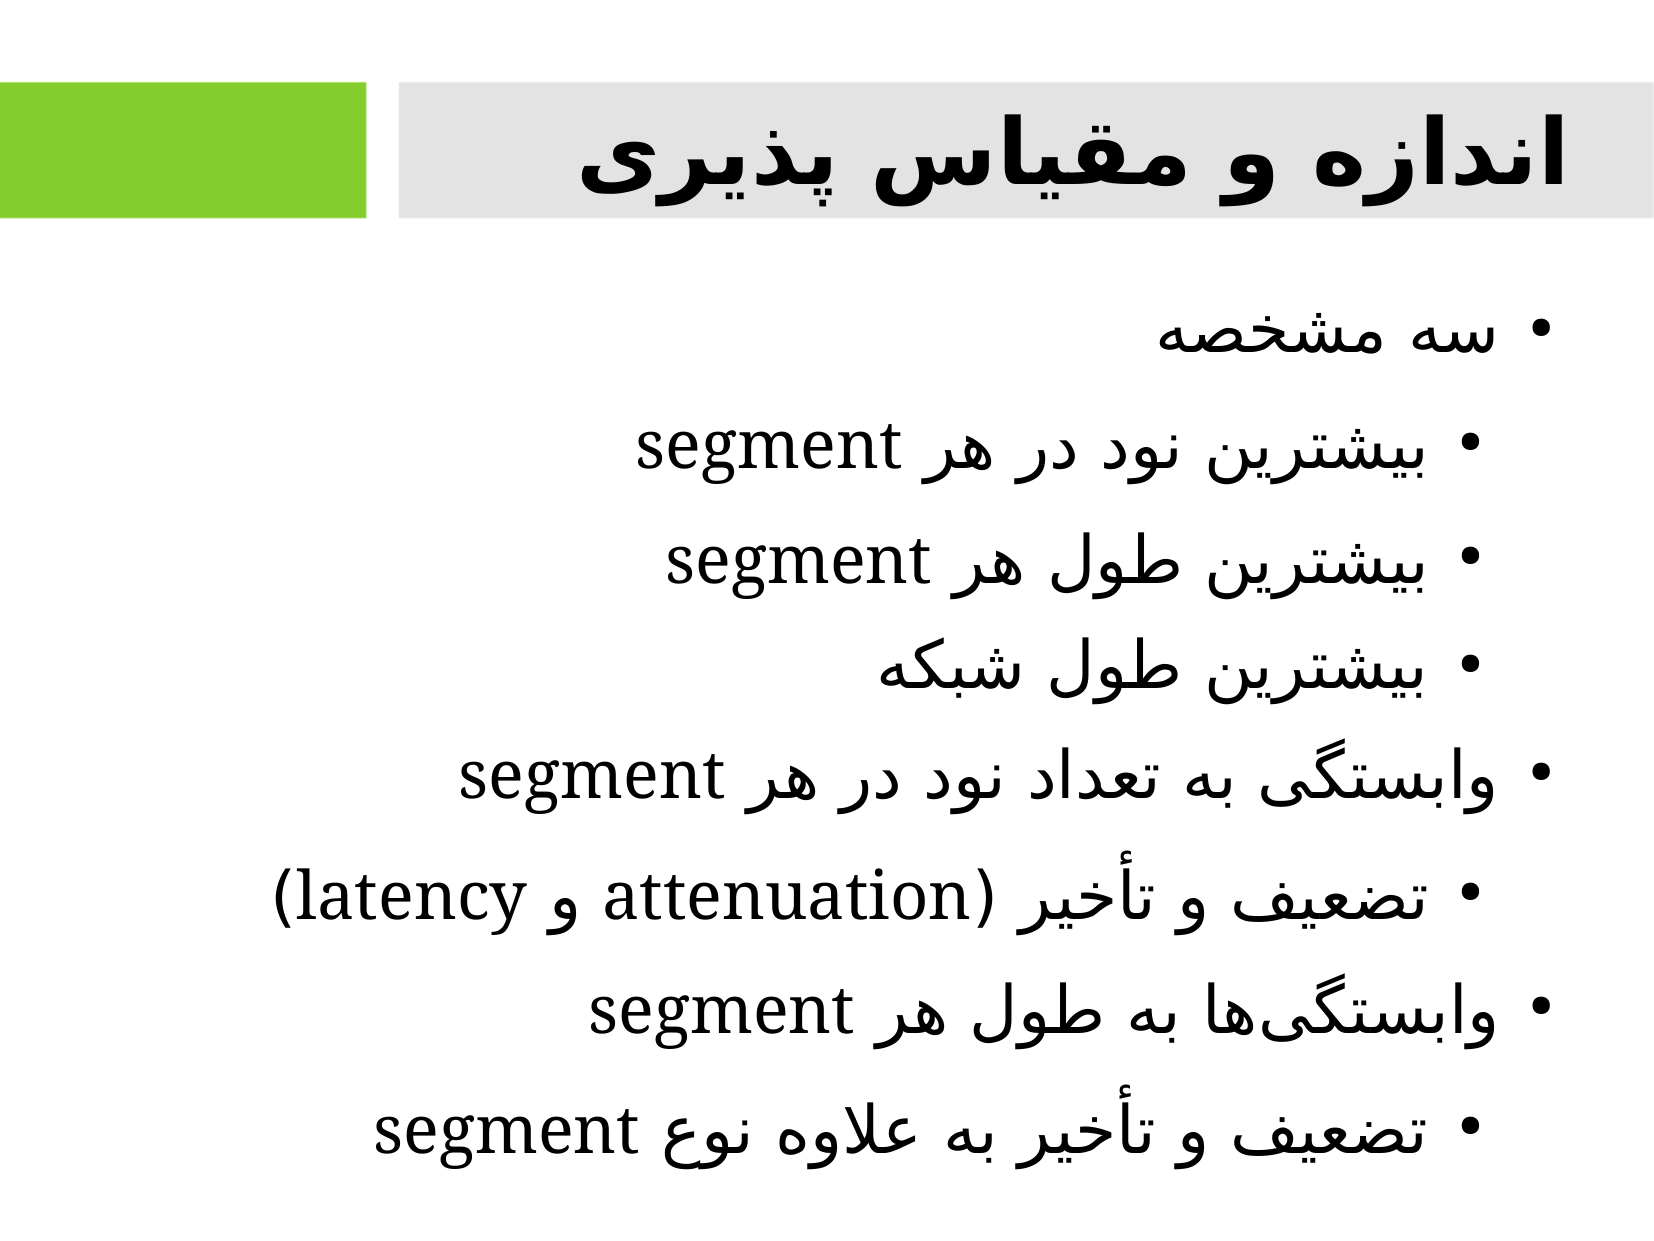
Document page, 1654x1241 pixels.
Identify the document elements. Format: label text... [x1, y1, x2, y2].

title اندازه و مقیاس پذیری [82, 49, 1571, 257]
picture [0, 0, 1654, 1241]
list سه مشخصه بیشترین نود در هر segment بیشترین طول هر segment بیشترین طول شبکه وابستگی به تعداد نود در هر segment تضعیف و تأخیر (attenuation و latency) وابستگی‌ها به طول هر segment تضعیف و تأخیر به علاوه نوع segment [82, 290, 1571, 1182]
